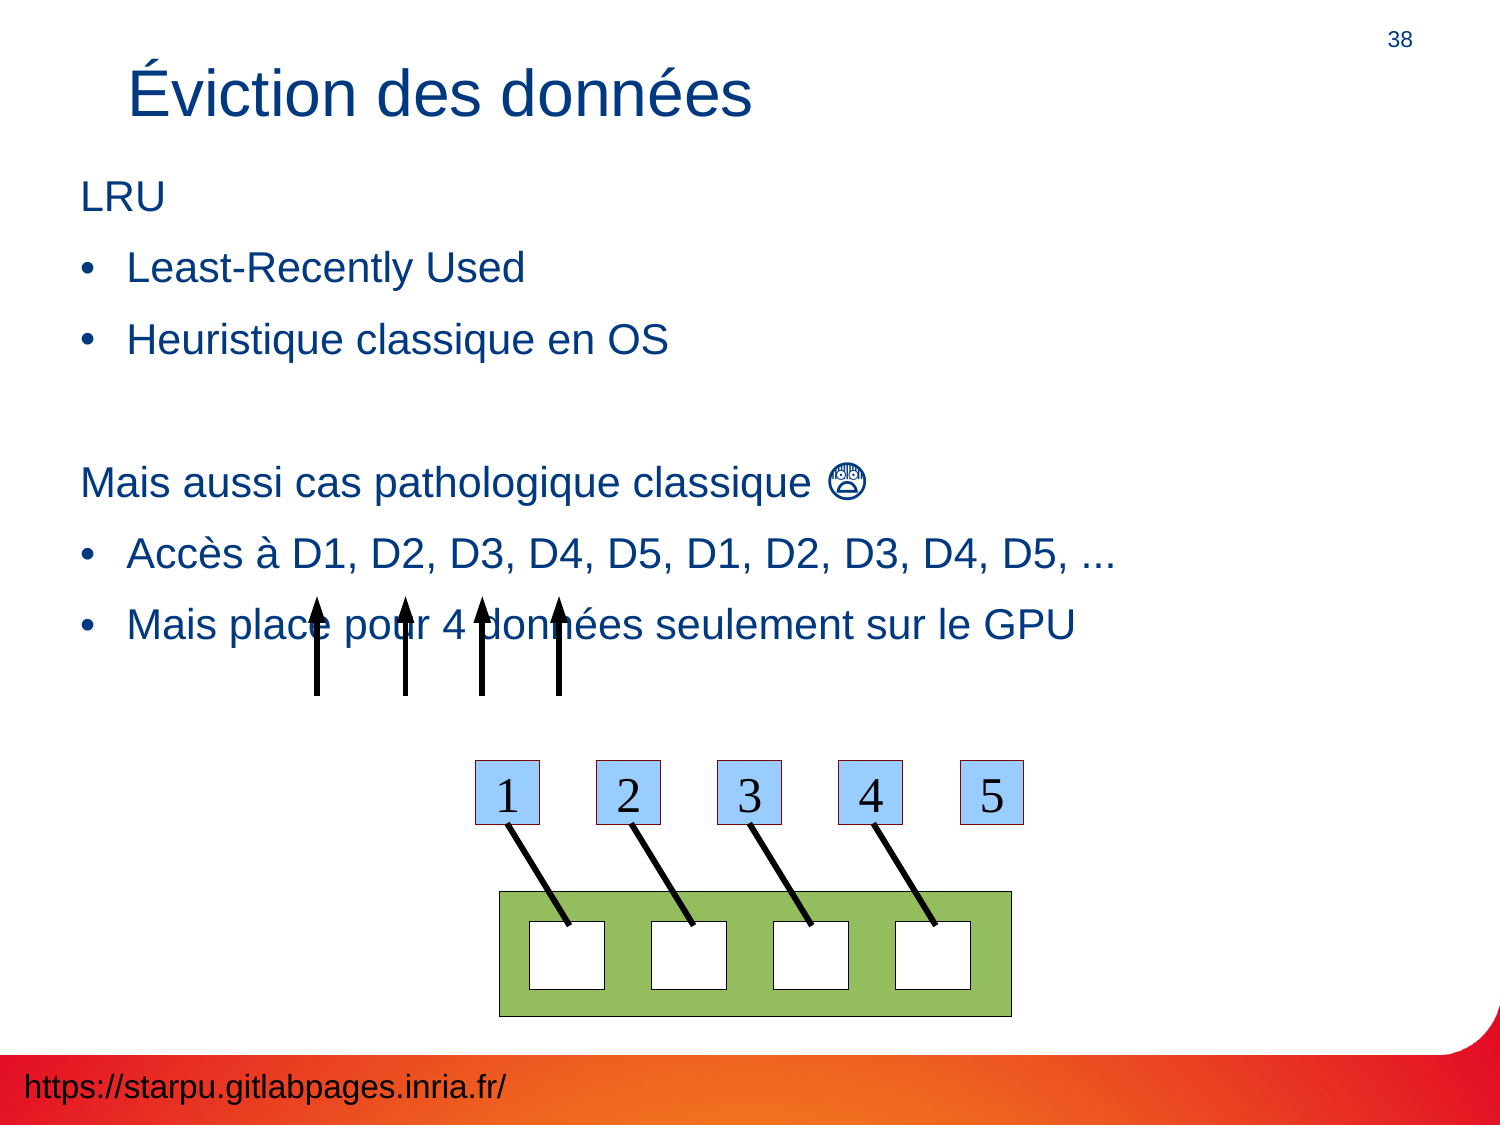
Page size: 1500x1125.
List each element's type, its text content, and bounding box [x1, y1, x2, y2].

text_box 1 [475, 760, 540, 825]
picture [0, 947, 1500, 1125]
title Éviction des données [112, 0, 1474, 188]
text_box 3 [717, 760, 782, 825]
text_box 2 [596, 760, 661, 825]
text_box 4 [838, 760, 903, 825]
text_box [499, 921, 1012, 1017]
list LRU Least-Recently Used Heuristique classique en OS Mais aussi cas pathologique classique 😨 Accès à D1, D2, D3, D4, D5, D1, D2, D3, D4, D5, ... Mais place pour 4 données seulement sur le GPU [65, 164, 1428, 946]
text_box 5 [960, 760, 1024, 825]
